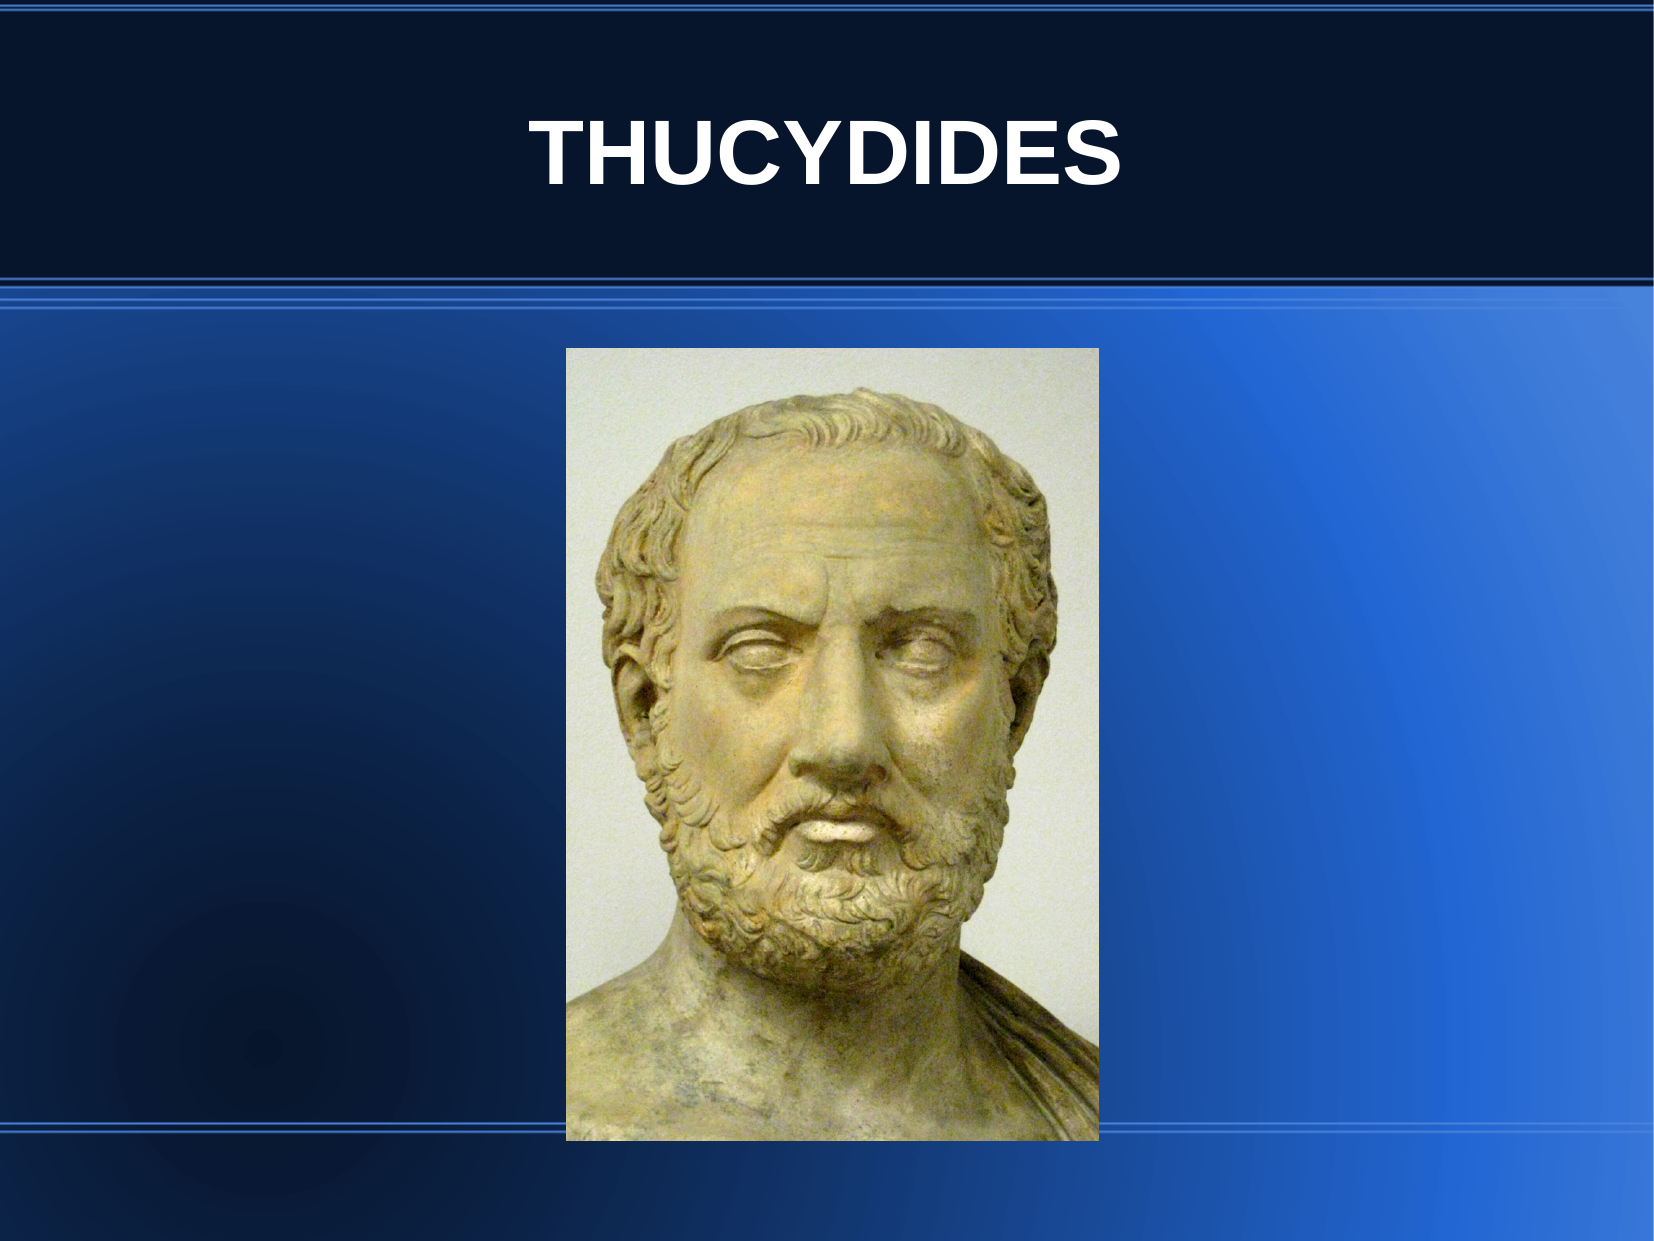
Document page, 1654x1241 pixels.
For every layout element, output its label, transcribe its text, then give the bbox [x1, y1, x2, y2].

title THUCYDIDES [82, 49, 1571, 257]
picture [0, 0, 1654, 1241]
